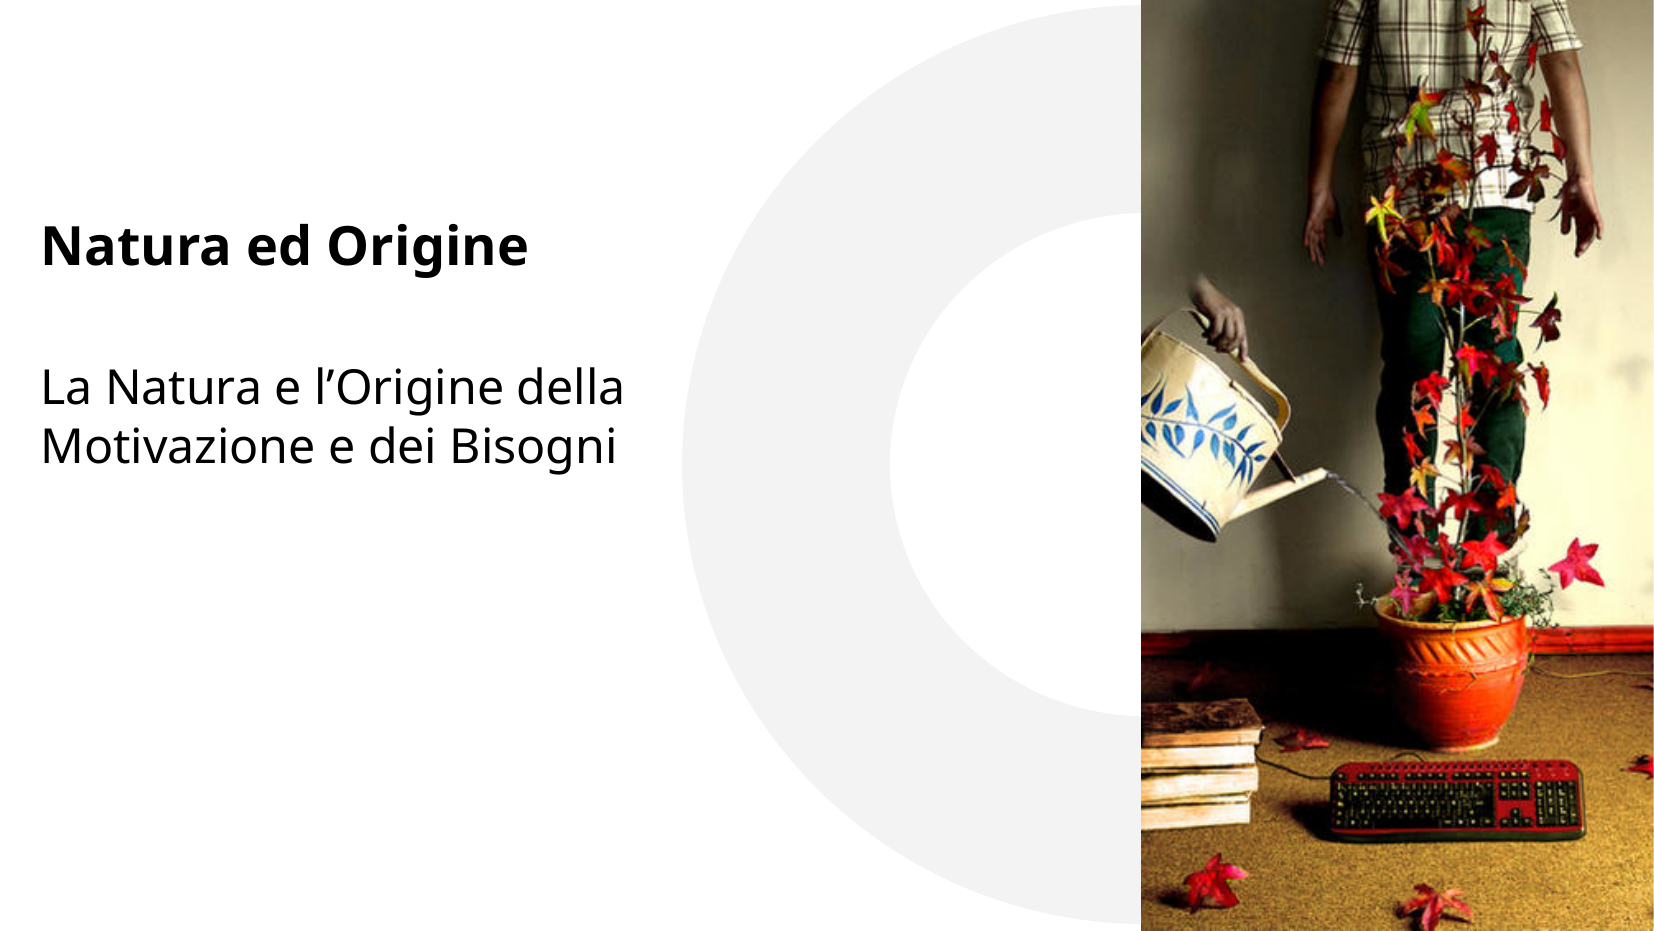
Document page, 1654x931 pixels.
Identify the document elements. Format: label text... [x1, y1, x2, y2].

list La Natura e l’Origine della Motivazione e dei Bisogni [40, 357, 897, 712]
title Natura ed Origine [40, 178, 897, 311]
picture [1141, 0, 1654, 931]
